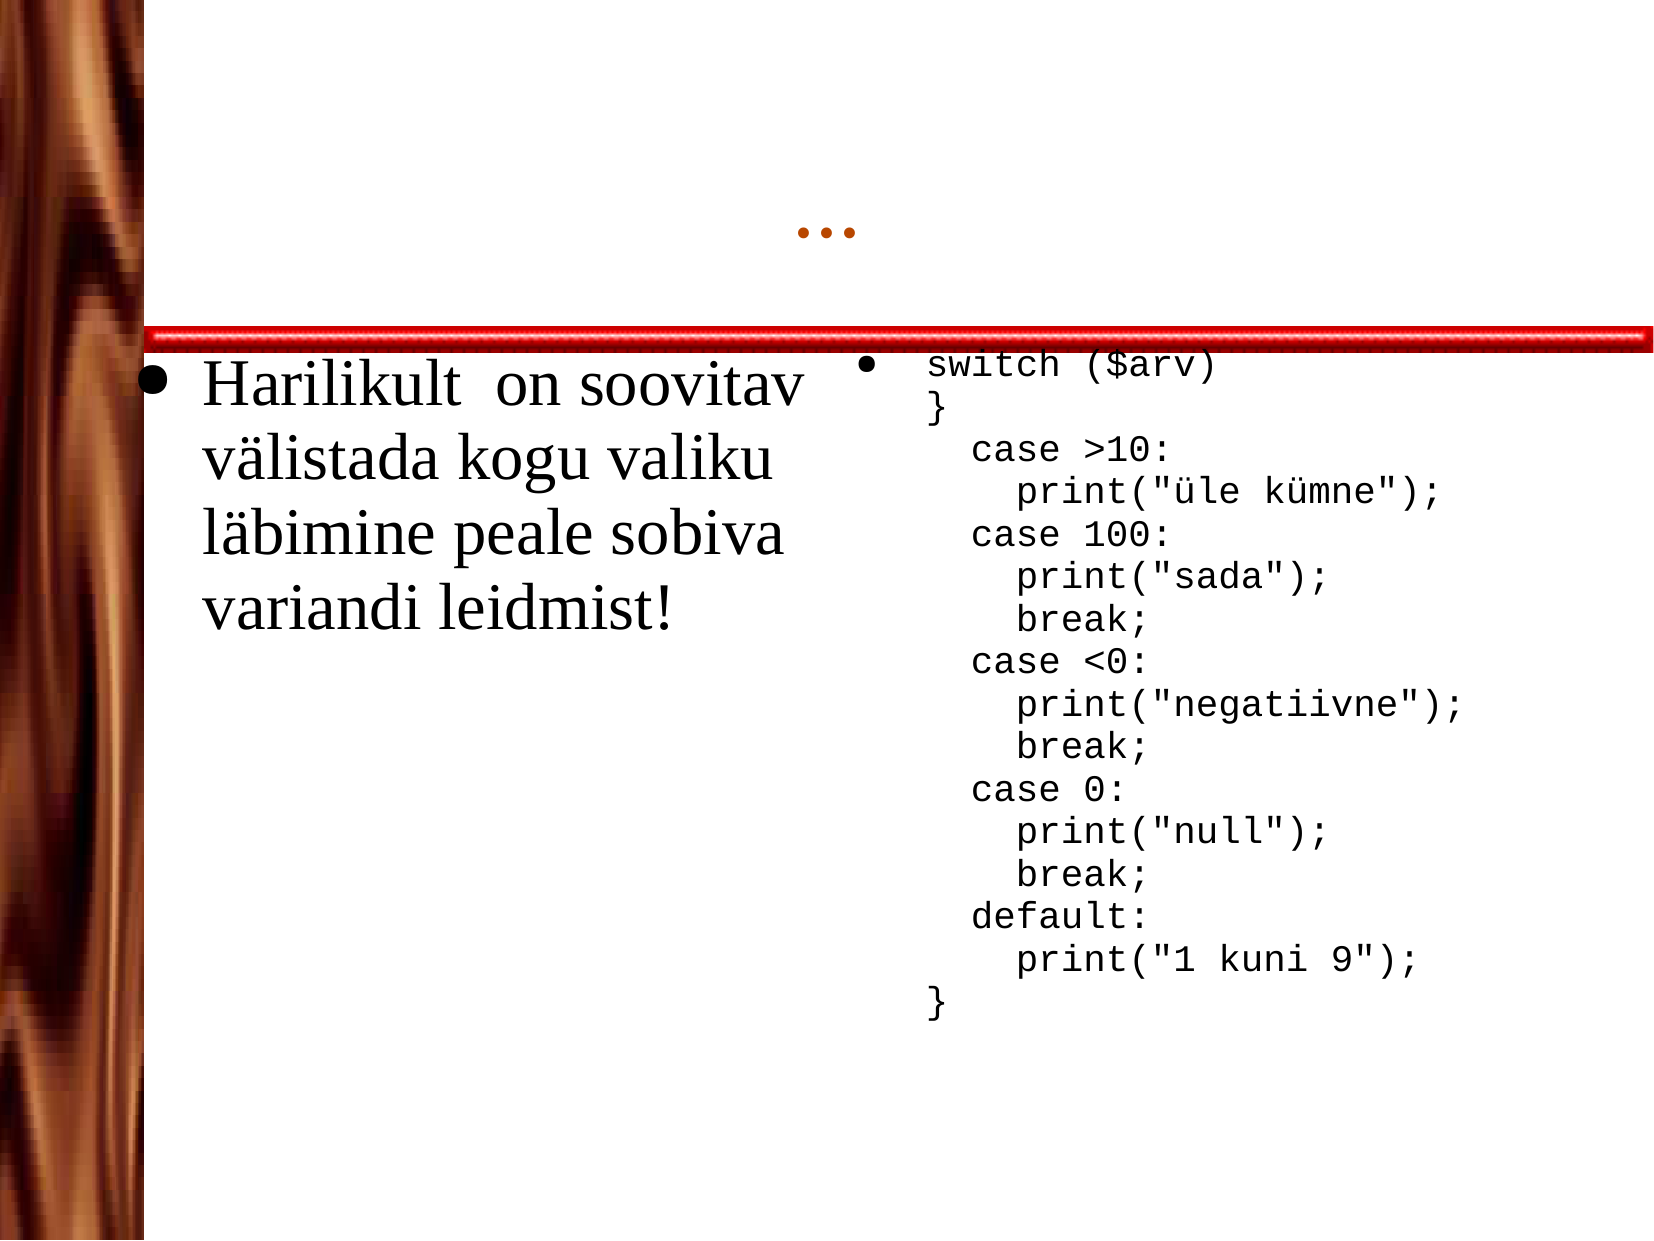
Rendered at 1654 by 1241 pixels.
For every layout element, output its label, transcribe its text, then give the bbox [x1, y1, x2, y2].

title ... [121, 98, 1533, 314]
list switch ($arv) } case >10: print("üle kümne"); case 100: print("sada"); break; case <0: print("negatiivne"); break; case 0: print("null"); break; default: print("1 kuni 9"); } [844, 344, 1533, 1126]
list Harilikult on soovitav välistada kogu valiku läbimine peale sobiva variandi leidmist! [121, 344, 810, 1126]
picture [0, 0, 1654, 1240]
